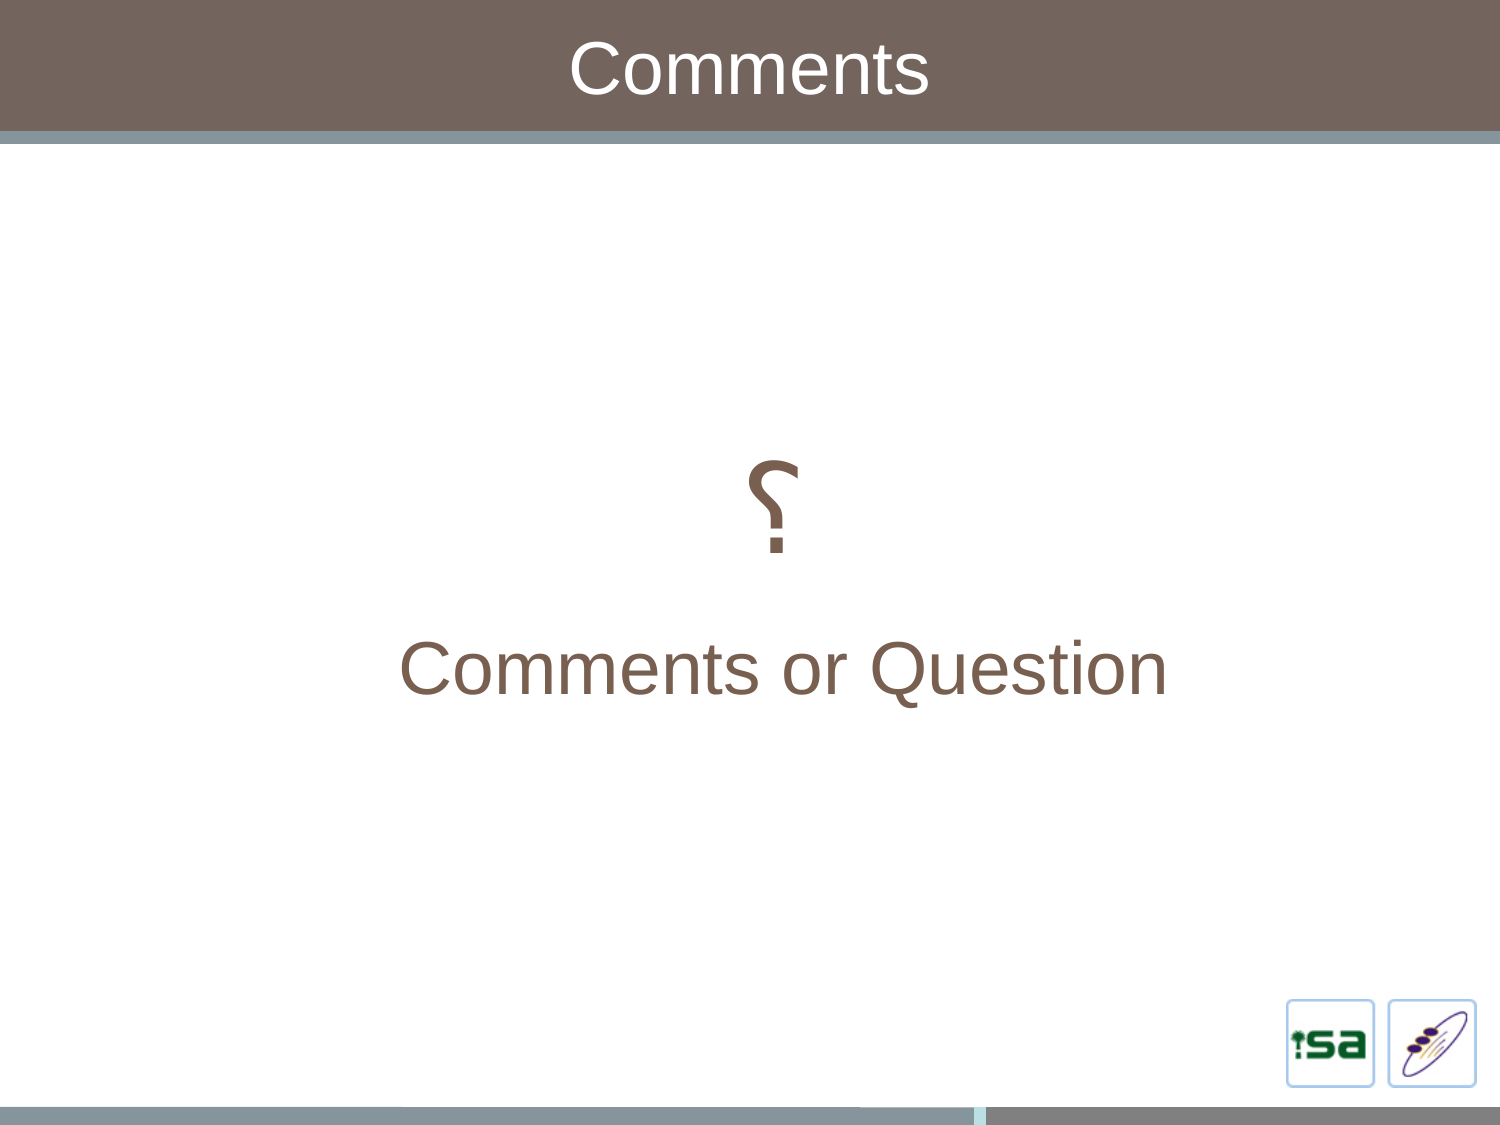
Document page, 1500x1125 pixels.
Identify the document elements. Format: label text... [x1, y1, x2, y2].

picture [1286, 999, 1477, 1088]
text_box Comments [0, 0, 1500, 131]
text_box ؟ Comments or Question [230, 432, 1318, 719]
